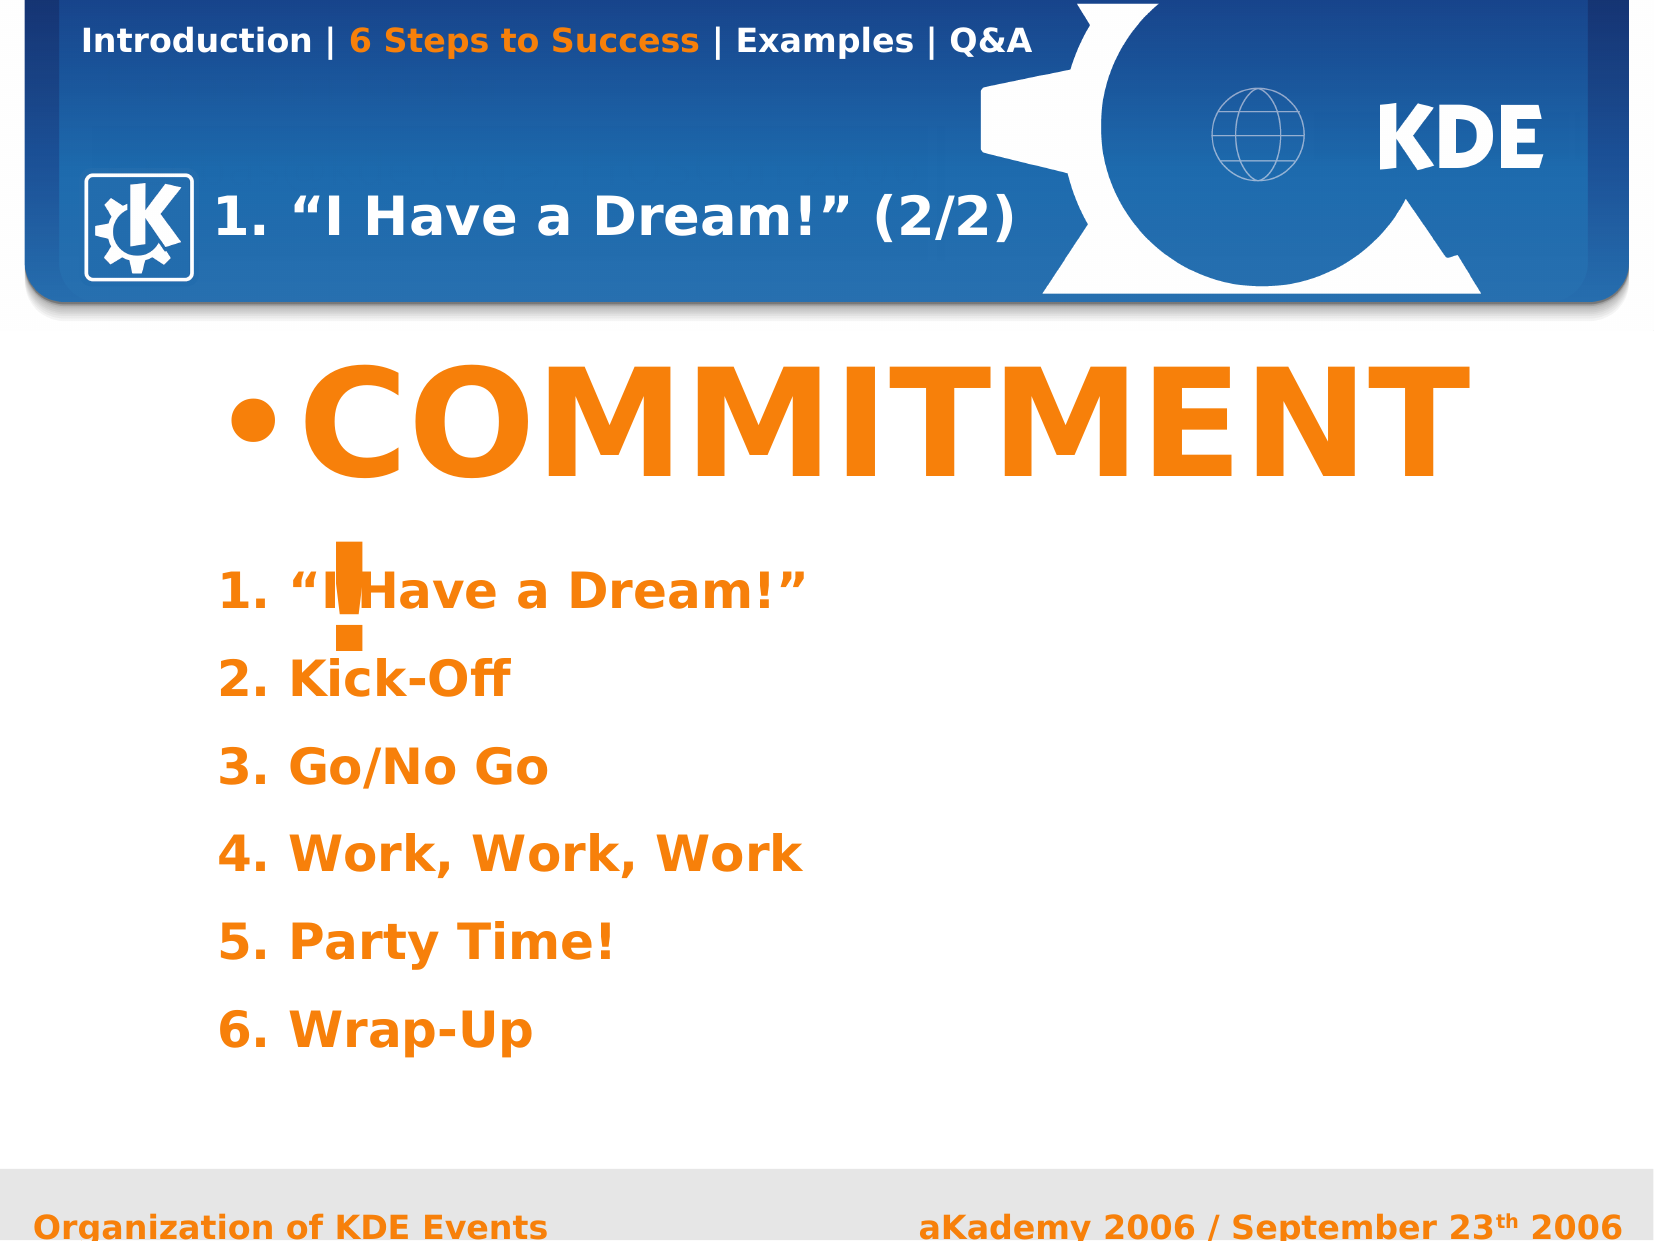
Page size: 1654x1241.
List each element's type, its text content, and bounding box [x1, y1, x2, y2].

picture [0, 0, 1654, 331]
title Introduction | 6 Steps to Success | Examples | Q&A [80, 18, 1056, 64]
title 1. “I Have a Dream!” (2/2) [212, 137, 1061, 298]
list “I Have a Dream!” Kick-Off Go/No Go Work, Work, Work Party Time! Wrap-Up [181, 562, 822, 1103]
list COMMITMENT! [174, 337, 1480, 488]
